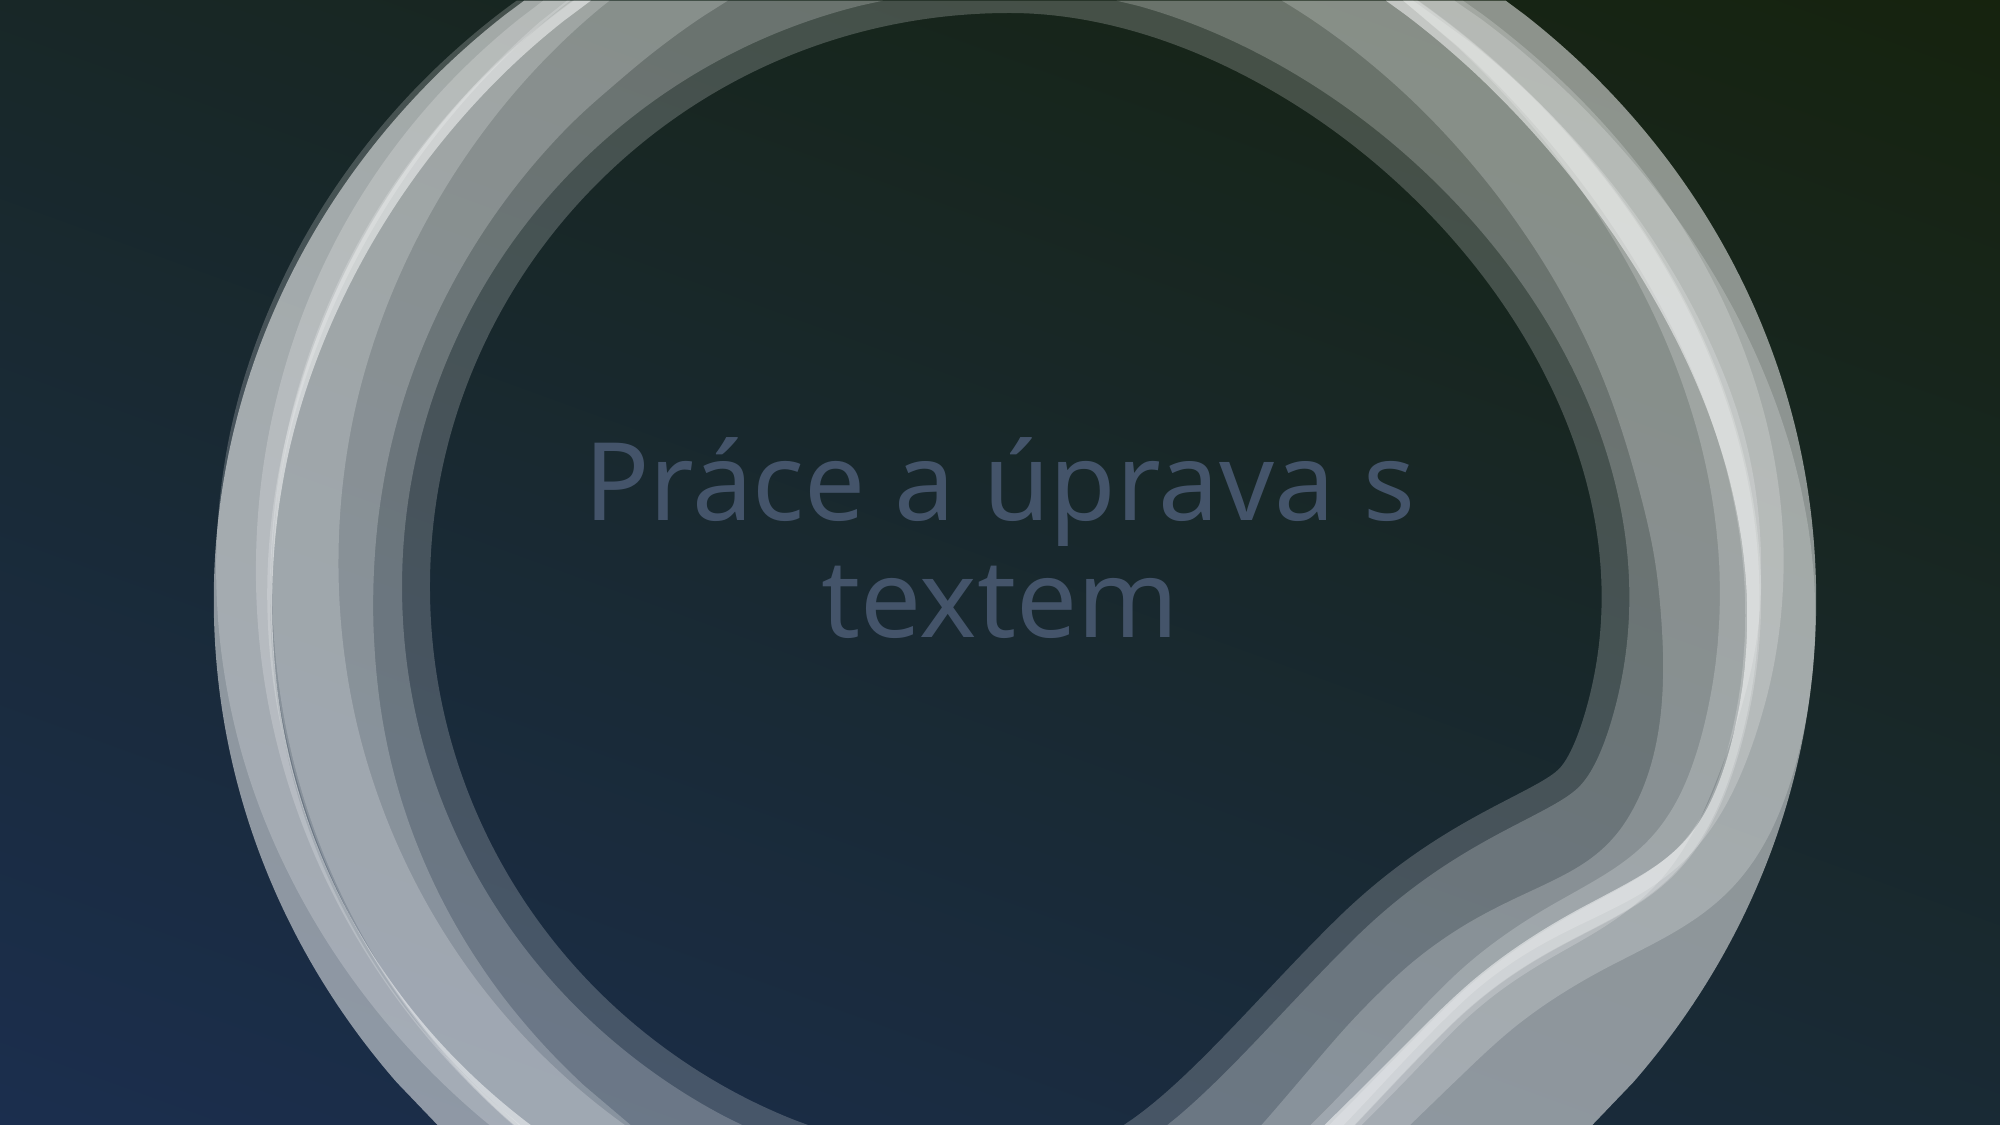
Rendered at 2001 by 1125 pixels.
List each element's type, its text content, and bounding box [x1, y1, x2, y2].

text_box [0, 0, 2000, 1125]
title Práce a úprava s textem [527, 289, 1473, 669]
